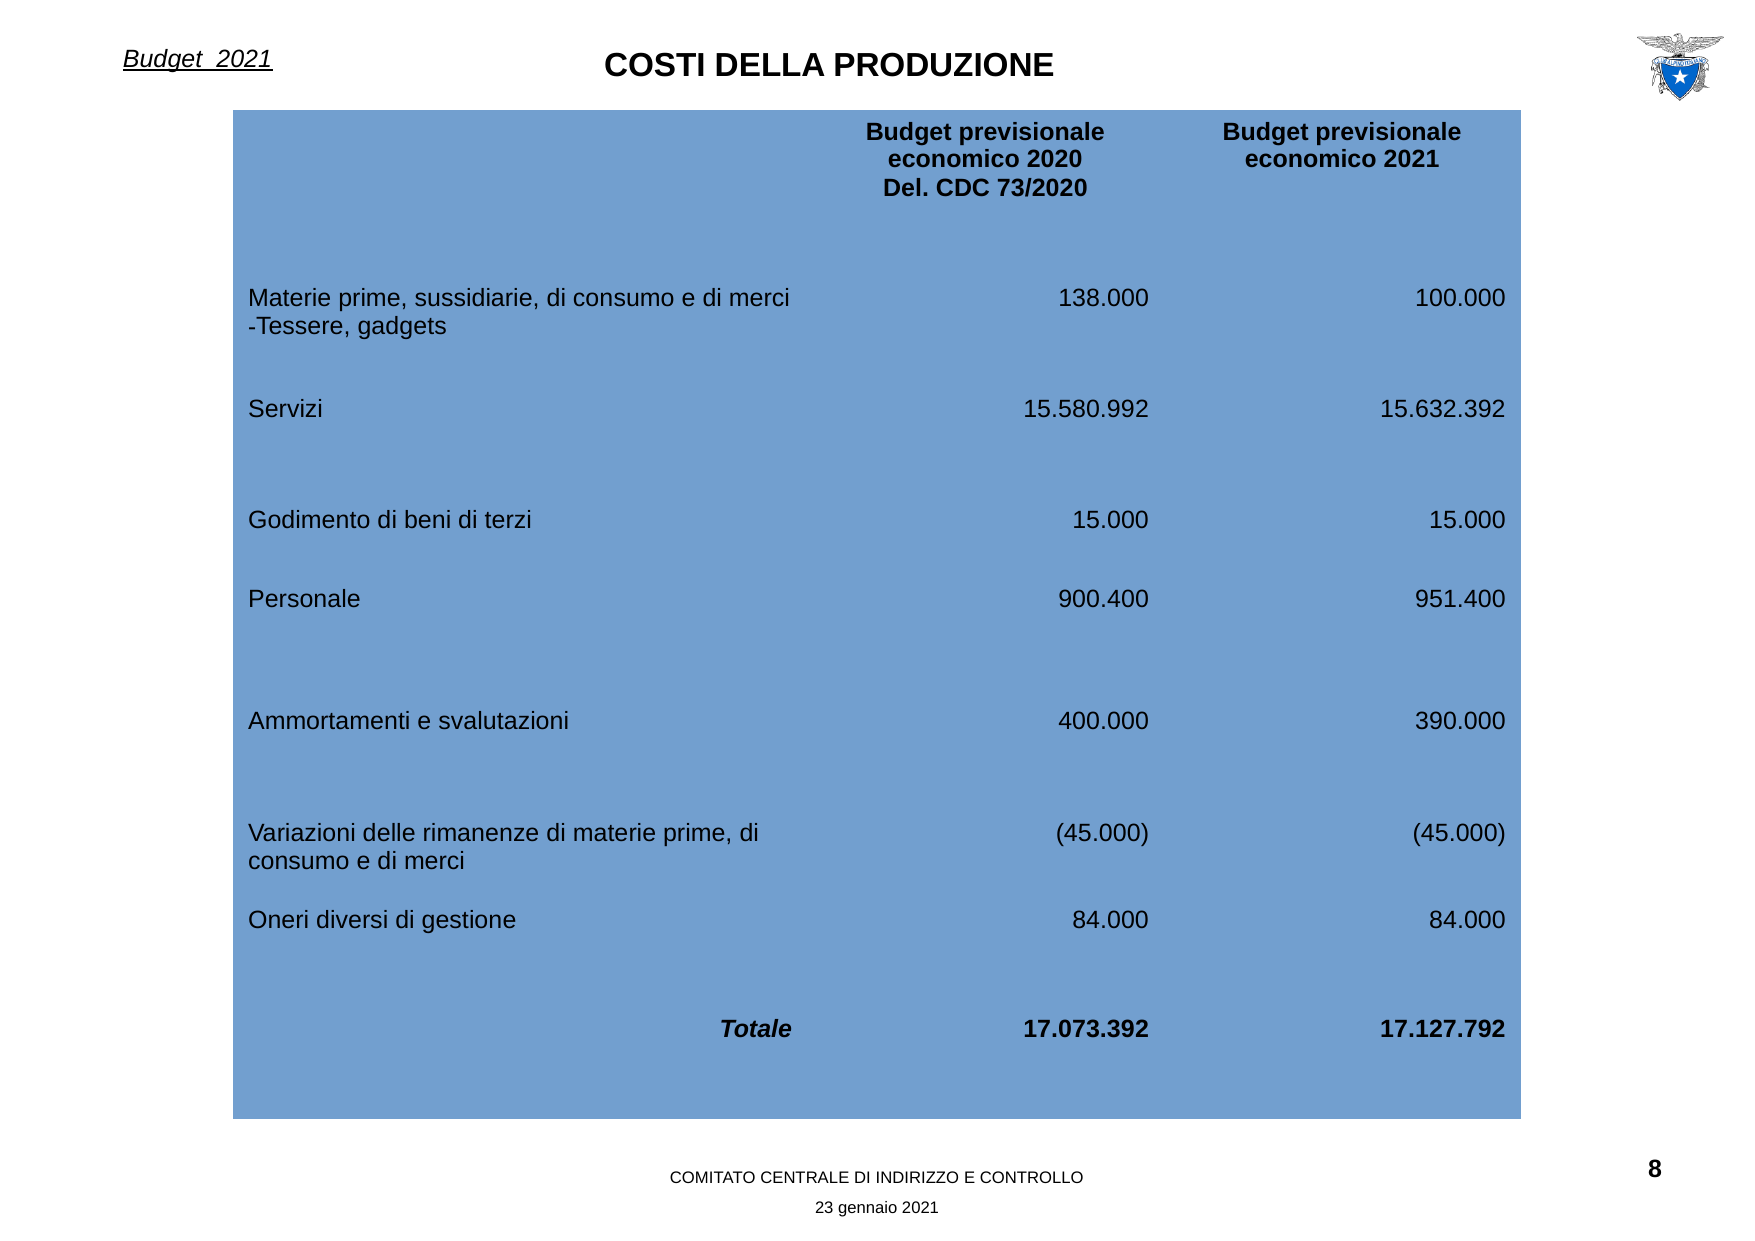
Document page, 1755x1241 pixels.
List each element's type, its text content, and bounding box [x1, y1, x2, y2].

text_box Budget 2021 [50, 35, 346, 82]
table_cell 138.000 [807, 276, 1164, 387]
text_box COMITATO CENTRALE DI INDIRIZZO E CONTROLLO 23 gennaio 2021 [384, 1159, 1370, 1225]
table_cell (45.000) [1164, 812, 1521, 899]
table_cell 900.400 [807, 578, 1164, 700]
table_cell 15.000 [807, 499, 1164, 578]
table_cell 84.000 [807, 899, 1164, 1007]
picture [1633, 29, 1728, 108]
table_cell (45.000) [807, 812, 1164, 899]
table_cell 390.000 [1164, 700, 1521, 812]
table_header Budget previsionale economico 2020 Del. CDC 73/2020 [807, 110, 1164, 276]
table_cell Materie prime, sussidiarie, di consumo e di merci Tessere, gadgets [233, 276, 807, 387]
table_cell Godimento di beni di terzi [233, 499, 807, 578]
table_cell Personale [233, 578, 807, 700]
table_cell Ammortamenti e svalutazioni [233, 700, 807, 812]
table_cell 951.400 [1164, 578, 1521, 700]
table_cell 17.127.792 [1164, 1007, 1521, 1119]
table_cell 400.000 [807, 700, 1164, 812]
table_cell 17.073.392 [807, 1007, 1164, 1119]
table_cell Servizi [233, 387, 807, 499]
text_box COSTI DELLA PRODUZIONE [552, 35, 1108, 91]
table_cell 15.000 [1164, 499, 1521, 578]
table_cell Totale [233, 1007, 807, 1119]
table_cell 15.632.392 [1164, 387, 1521, 499]
table_cell 15.580.992 [807, 387, 1164, 499]
table_header Budget previsionale economico 2021 [1164, 110, 1521, 276]
table_cell Oneri diversi di gestione [233, 899, 807, 1007]
table_cell 84.000 [1164, 899, 1521, 1007]
table_cell Variazioni delle rimanenze di materie prime, di consumo e di merci [233, 812, 807, 899]
table_header [233, 110, 807, 276]
text_box 8 [1633, 1145, 1681, 1191]
table_cell 100.000 [1164, 276, 1521, 387]
